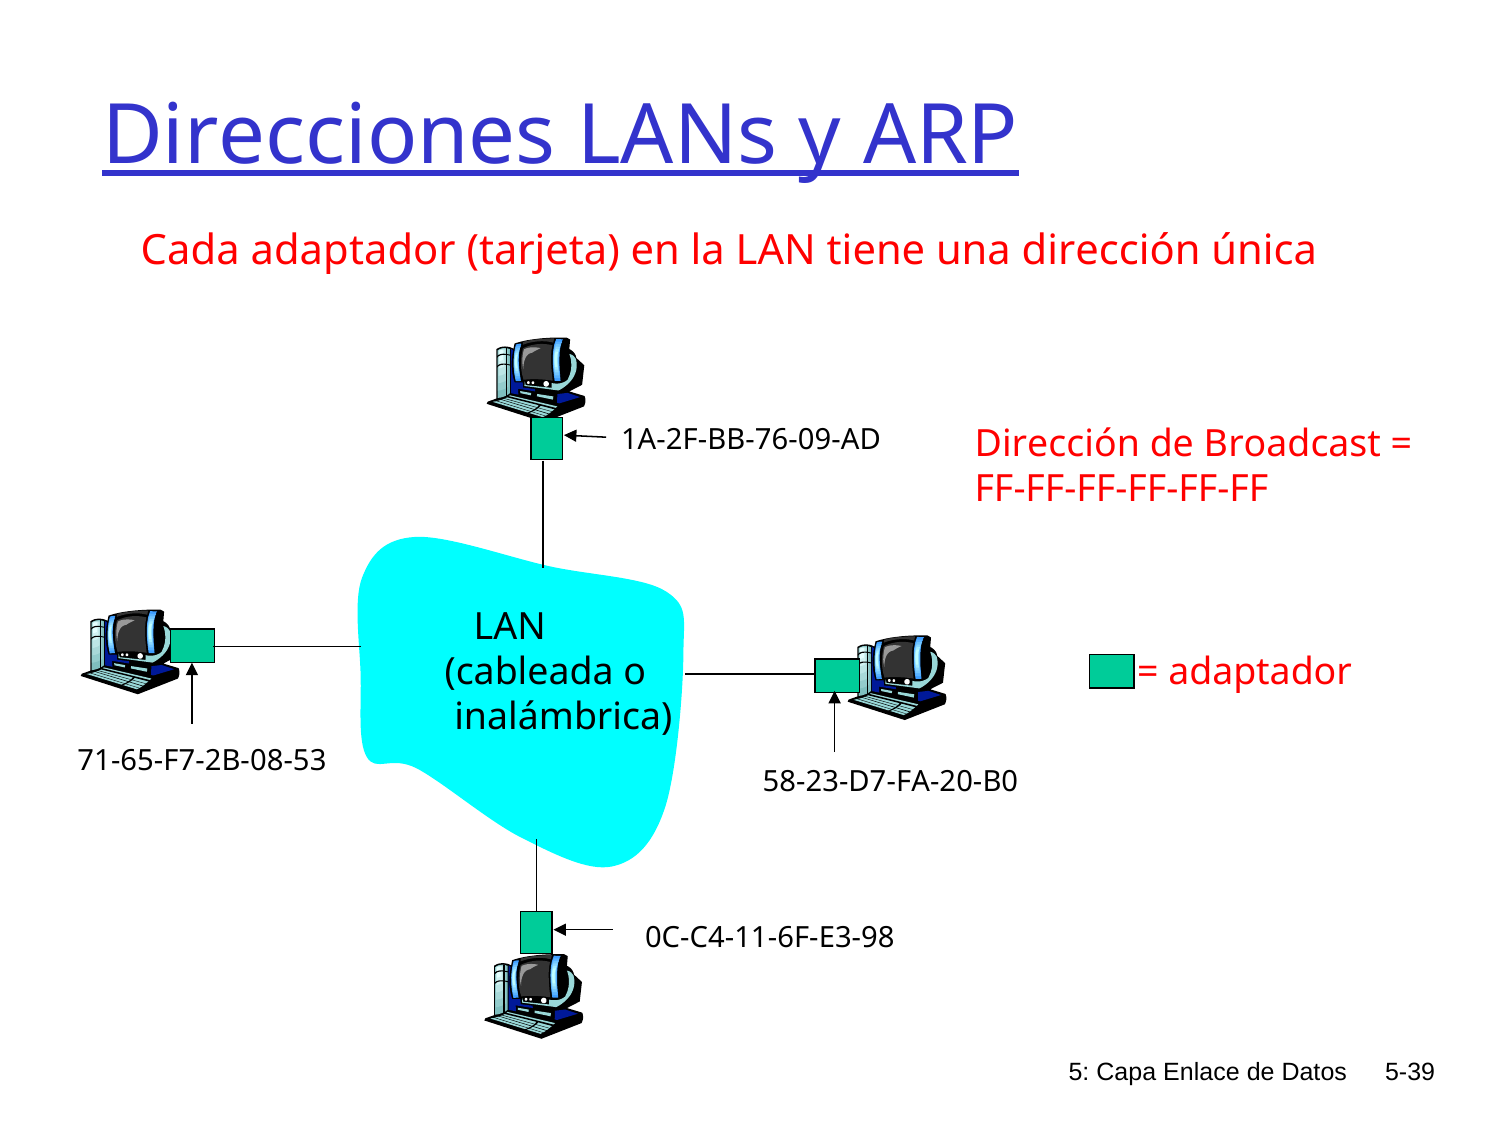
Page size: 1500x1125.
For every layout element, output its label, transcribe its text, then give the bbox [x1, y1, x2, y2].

text_box 58-23-D7-FA-20-B0 [747, 754, 1034, 806]
text_box Dirección de Broadcast = FF-FF-FF-FF-FF-FF [959, 410, 1428, 517]
picture [484, 953, 585, 1039]
text_box Cada adaptador (tarjeta) en la LAN tiene una dirección única [125, 215, 1372, 282]
text_box [357, 536, 677, 868]
text_box LAN (cableada o inalámbrica) [429, 594, 688, 746]
picture [486, 336, 588, 423]
picture [847, 634, 948, 721]
text_box 0C-C4-11-6F-E3-98 [630, 911, 910, 962]
text_box 71-65-F7-2B-08-53 [62, 733, 342, 785]
text_box = adaptador [1122, 638, 1368, 700]
title Direcciones LANs y ARP [87, 37, 1363, 225]
text_box 1A-2F-BB-76-09-AD [606, 412, 897, 464]
picture [80, 608, 182, 695]
